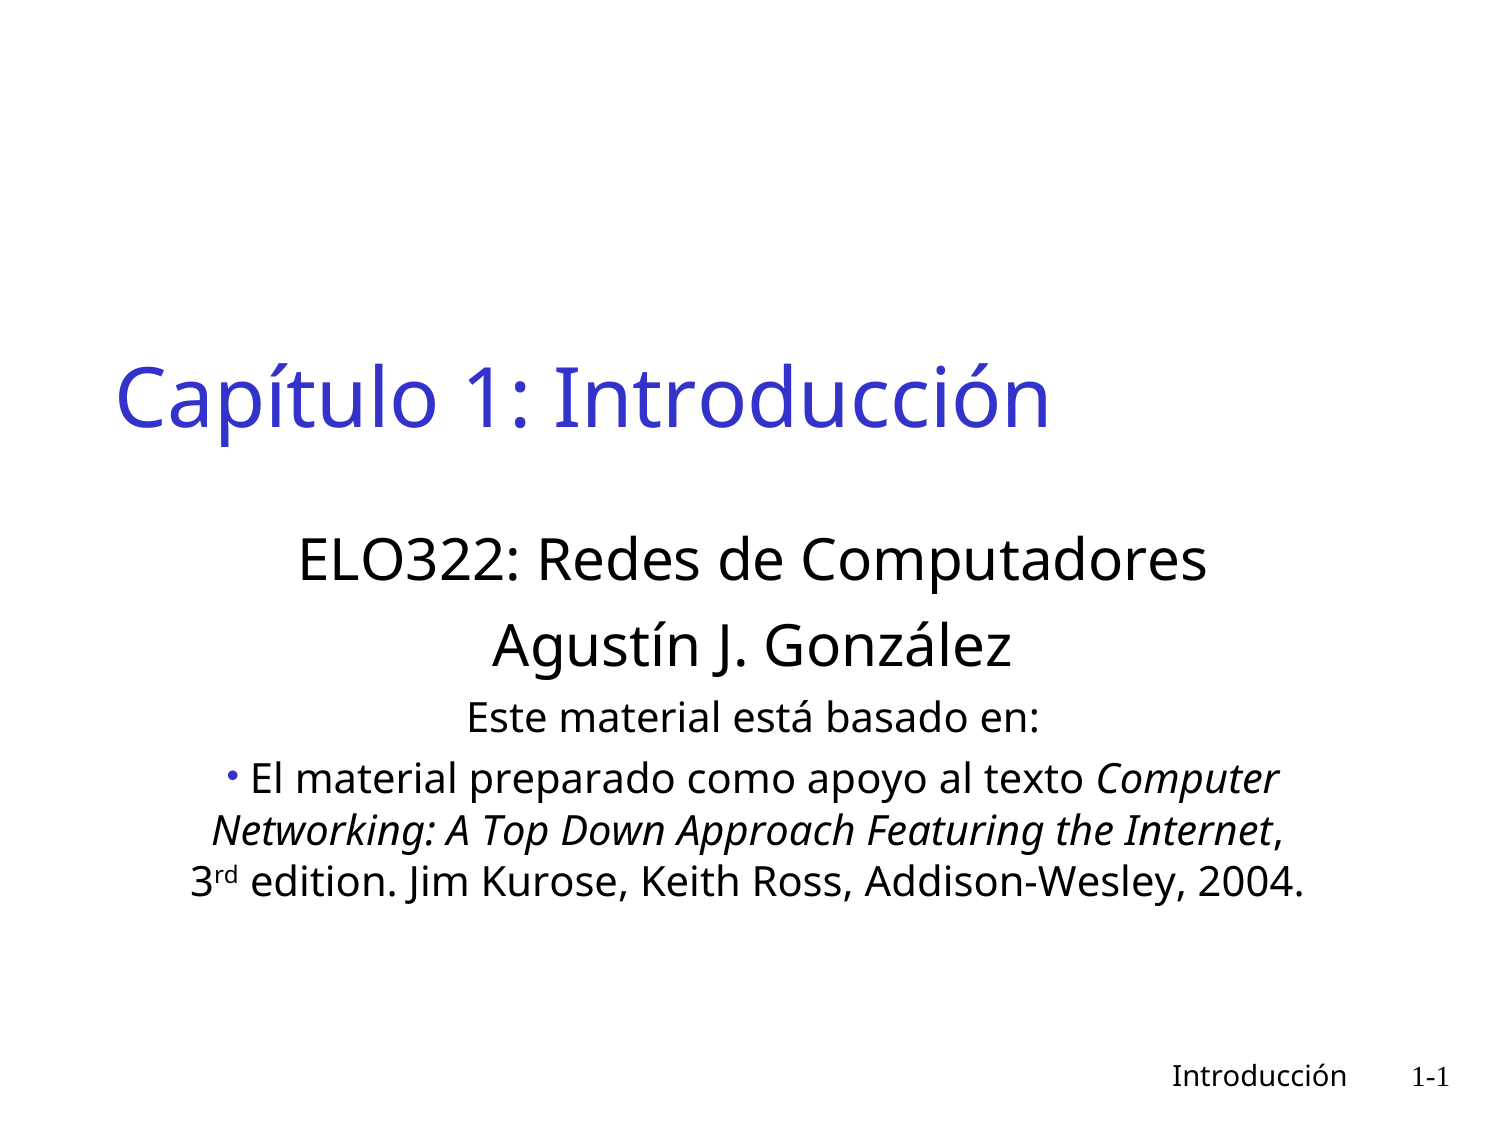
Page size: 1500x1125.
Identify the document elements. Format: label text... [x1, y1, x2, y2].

text_box ELO322: Redes de Computadores Agustín J. González Este material está basado en: El material preparado como apoyo al texto Computer Networking: A Top Down Approach Featuring the Internet, 3rd edition. Jim Kurose, Keith Ross, Addison-Wesley, 2004. [131, 516, 1375, 1125]
text_box 1-<number> [1375, 1050, 1466, 1125]
title Capítulo 1: Introducción [99, 306, 1375, 486]
